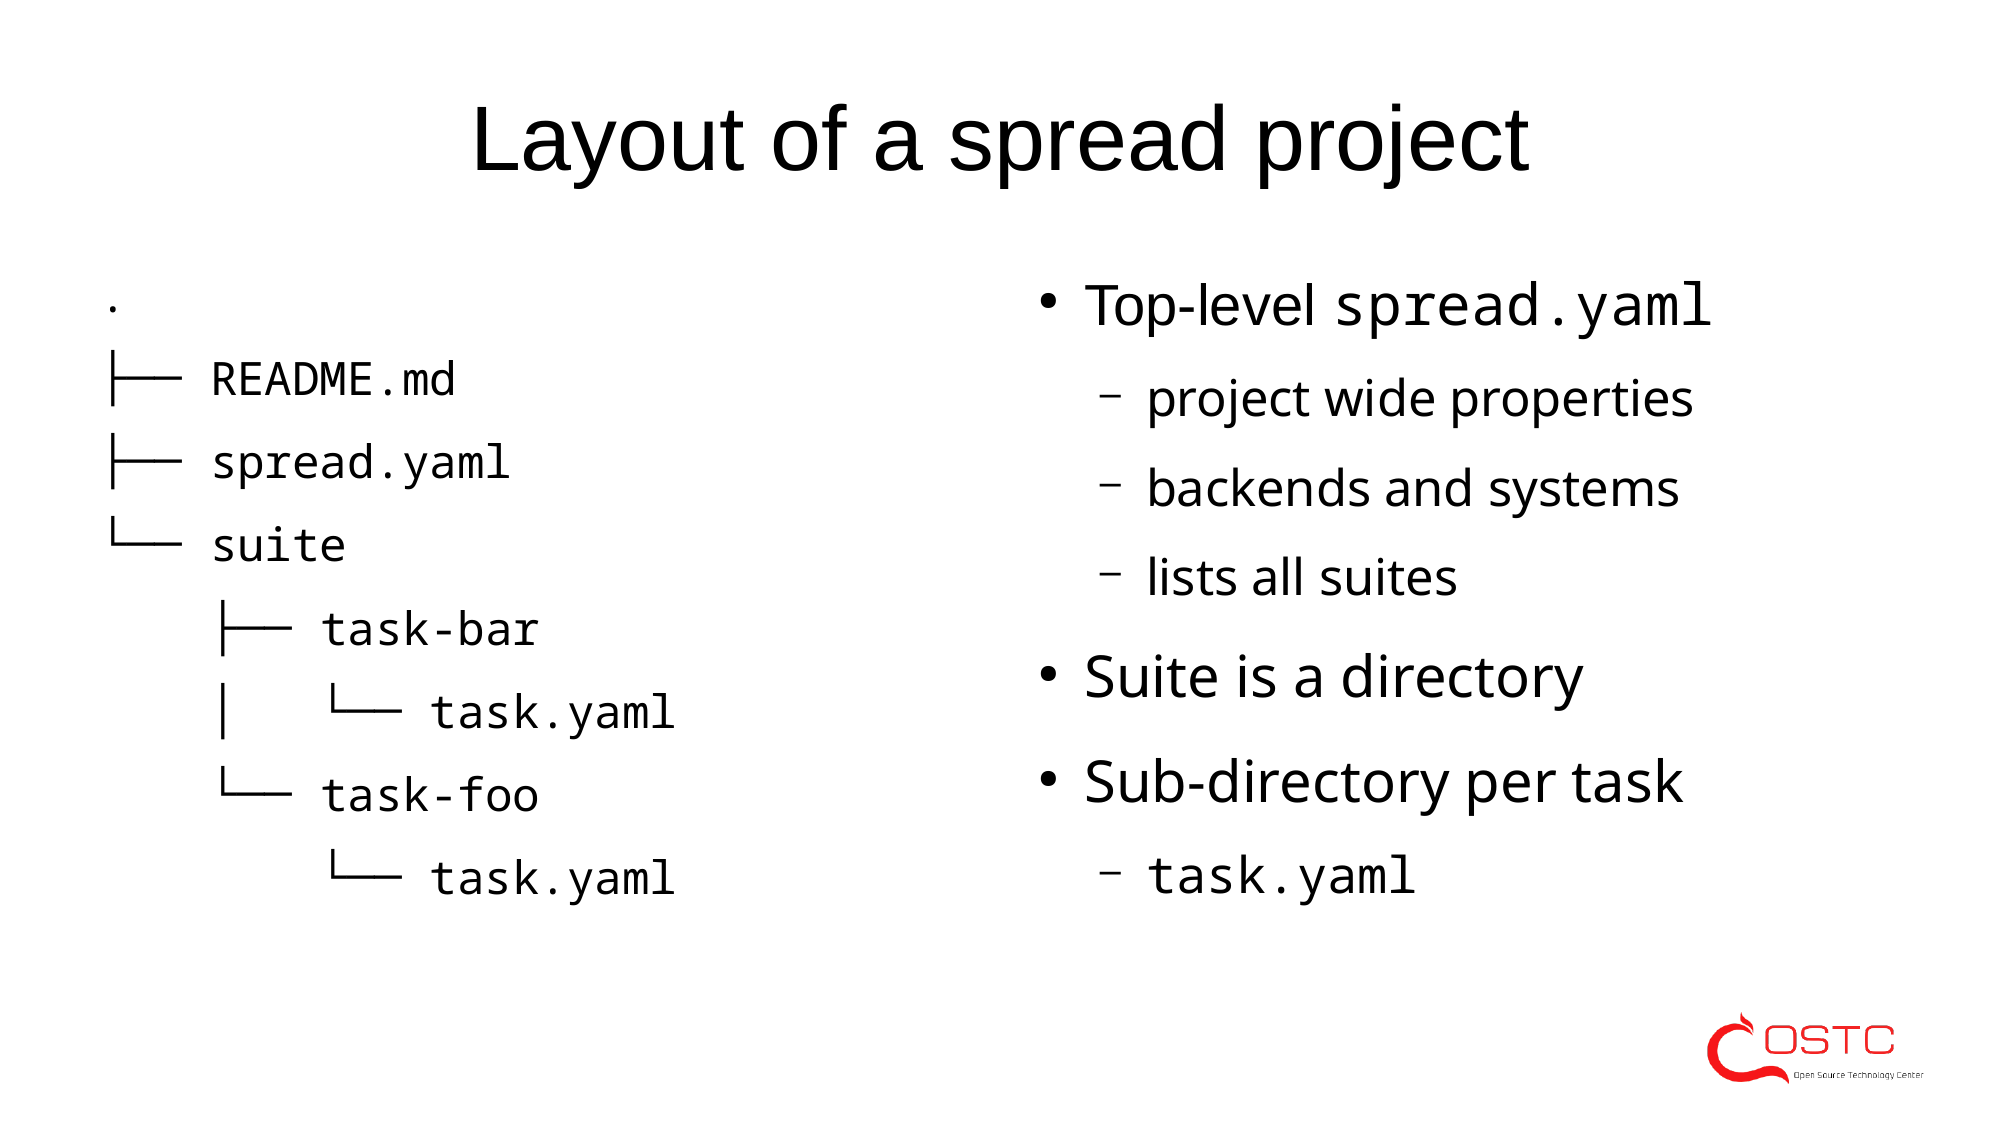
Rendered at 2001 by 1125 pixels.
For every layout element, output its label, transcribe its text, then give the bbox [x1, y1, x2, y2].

picture [1643, 933, 2001, 1125]
list . ├── README.md ├── spread.yaml └── suite ├── task-bar │ └── task.yaml └── task-foo └── task.yaml [100, 263, 979, 916]
list Top-level spread.yaml project wide properties backends and systems lists all suites Suite is a directory Sub-directory per task task.yaml [1022, 263, 1902, 916]
title Layout of a spread project [100, 44, 1901, 233]
